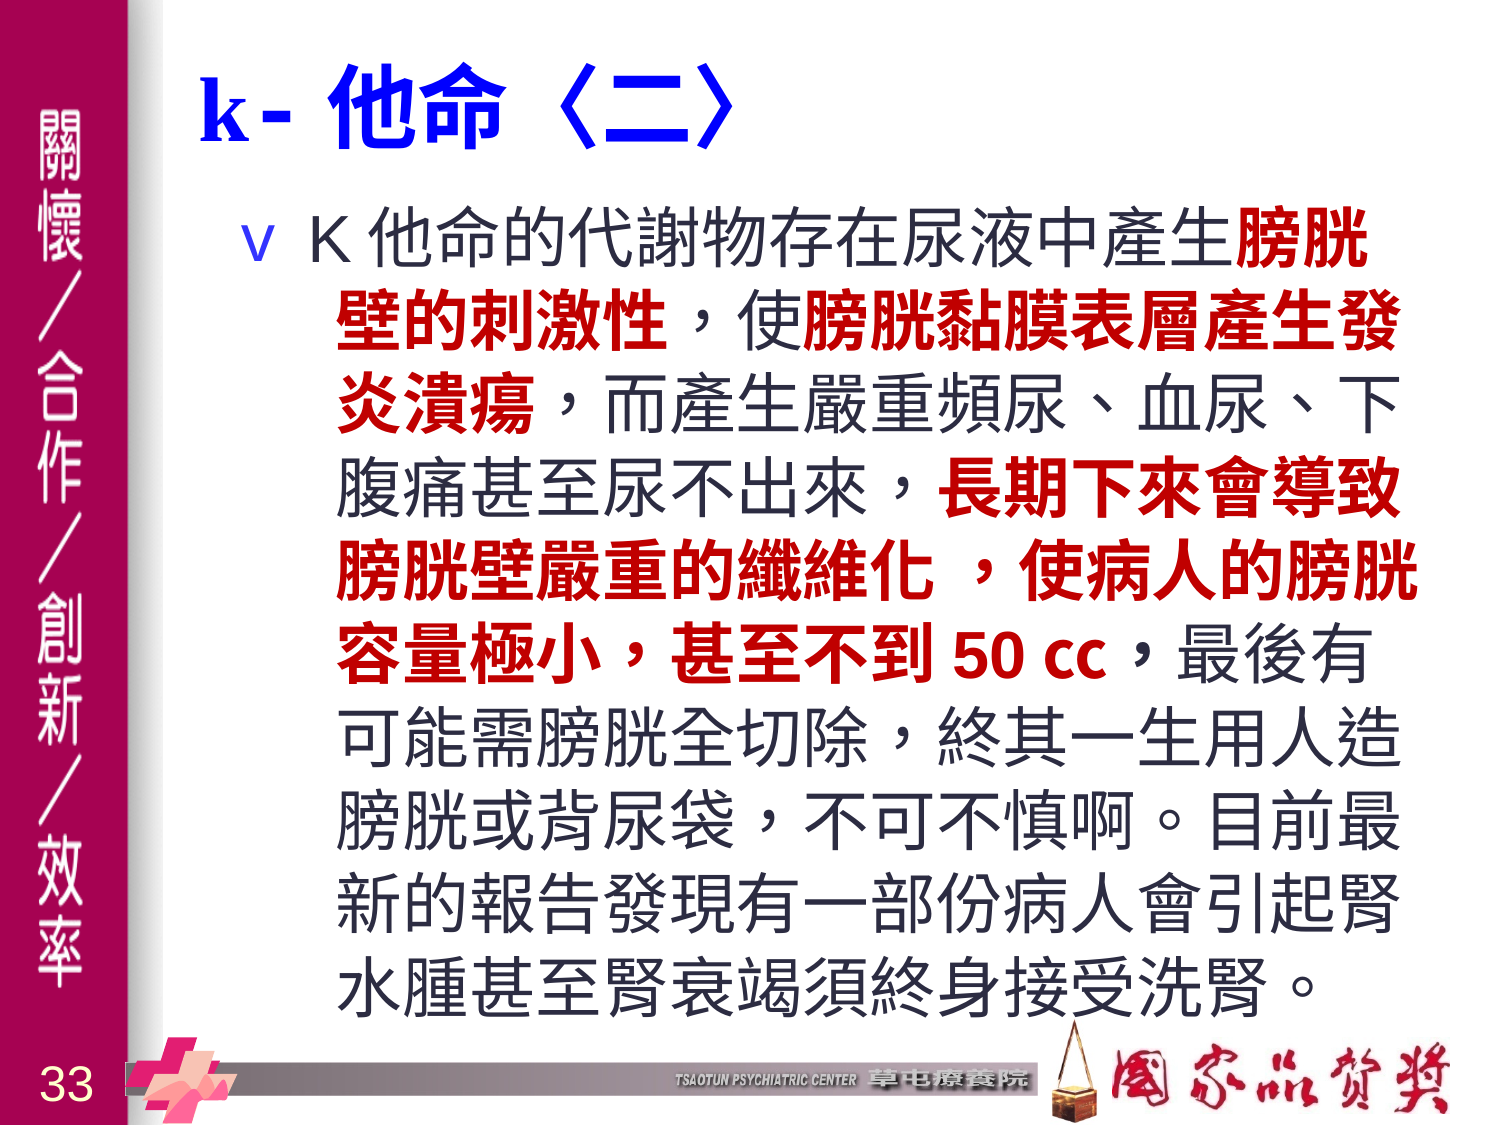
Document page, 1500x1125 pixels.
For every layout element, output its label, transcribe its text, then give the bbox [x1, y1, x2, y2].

title k-他命〈二〉 [183, 42, 1465, 168]
list K他命的代謝物存在尿液中產生膀胱壁的刺激性，使膀胱黏膜表層產生發炎潰瘍，而產生嚴重頻尿、血尿、下腹痛甚至尿不出來，長期下來會導致膀胱壁嚴重的纖維化 ，使病人的膀胱容量極小，甚至不到50㏄，最後有可能需膀胱全切除，終其一生用人造膀胱或背尿袋，不可不慎啊。目前最新的報告發現有一部份病人會引起腎水腫甚至腎衰竭須終身接受洗腎。 [76, 184, 1440, 1125]
text_box [23, 1043, 76, 1119]
